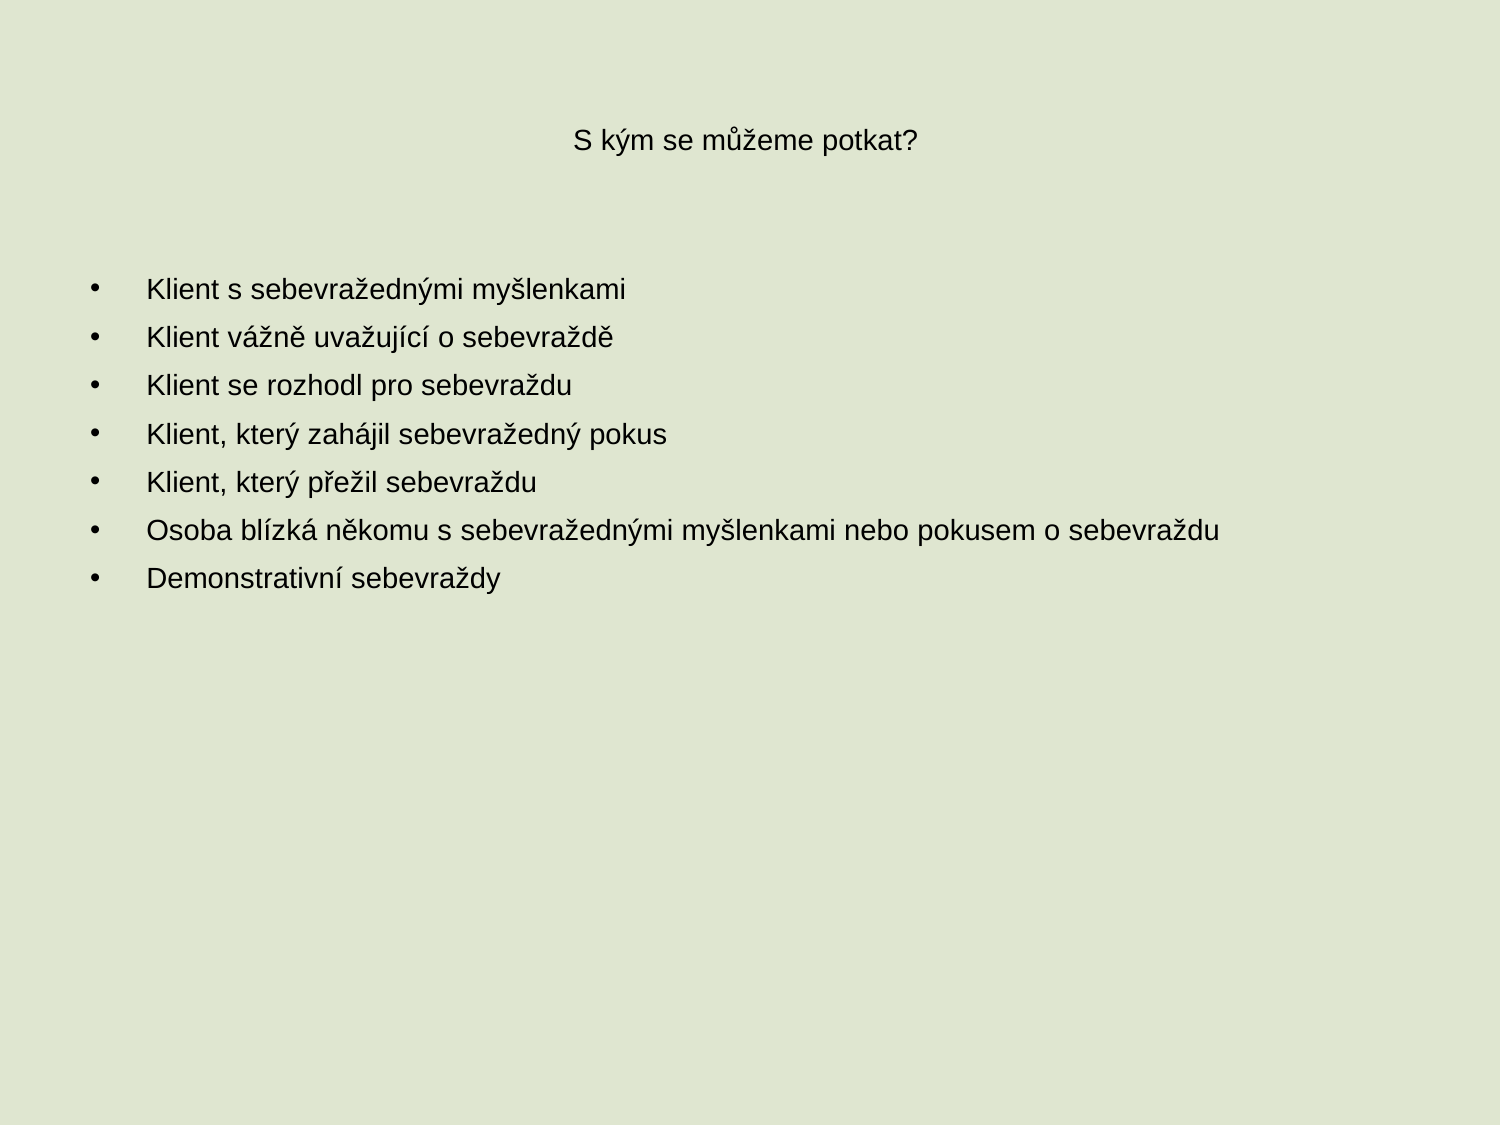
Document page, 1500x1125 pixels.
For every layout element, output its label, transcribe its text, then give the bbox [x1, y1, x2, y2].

title S kým se můžeme potkat? [75, 45, 1425, 233]
list Klient s sebevražednými myšlenkami Klient vážně uvažující o sebevraždě Klient se rozhodl pro sebevraždu Klient, který zahájil sebevražedný pokus Klient, který přežil sebevraždu Osoba blízká někomu s sebevražednými myšlenkami nebo pokusem o sebevraždu Demonstrativní sebevraždy [75, 262, 1425, 1005]
